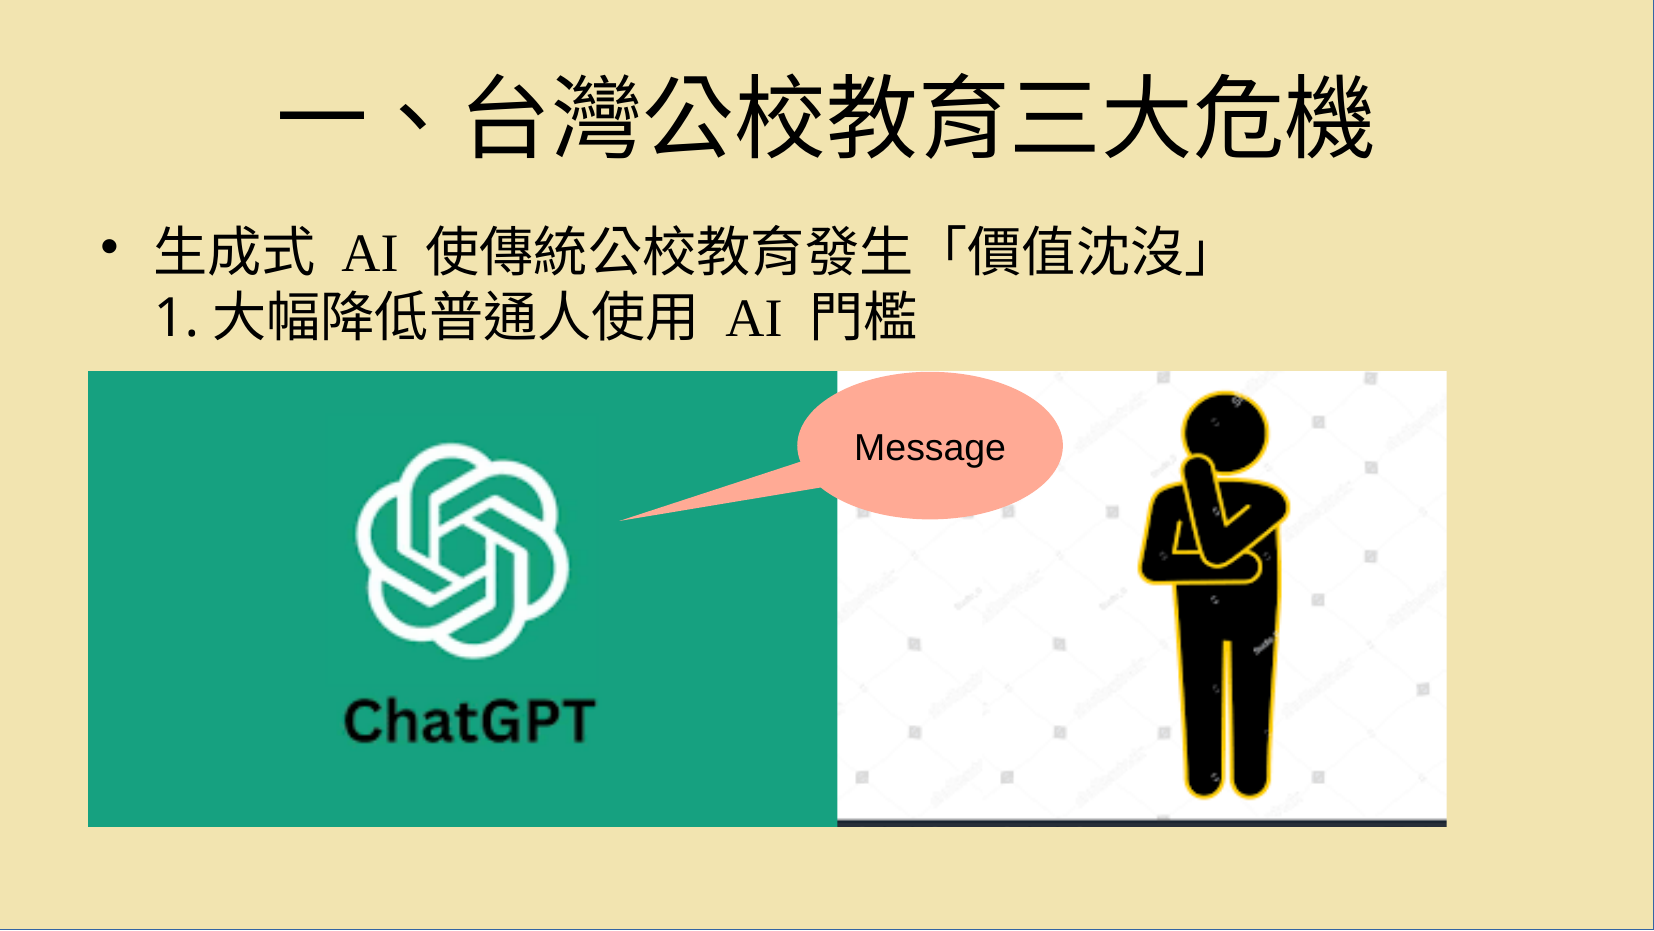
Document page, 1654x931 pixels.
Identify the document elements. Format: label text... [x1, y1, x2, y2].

picture [88, 371, 1447, 827]
text_box Message [619, 371, 1063, 521]
title 一、台灣公校教育三大危機 [82, 37, 1571, 193]
list 生成式 AI 使傳統公校教育發生「價值沈沒」 1.大幅降低普通人使用 AI 門檻 [82, 217, 1571, 757]
